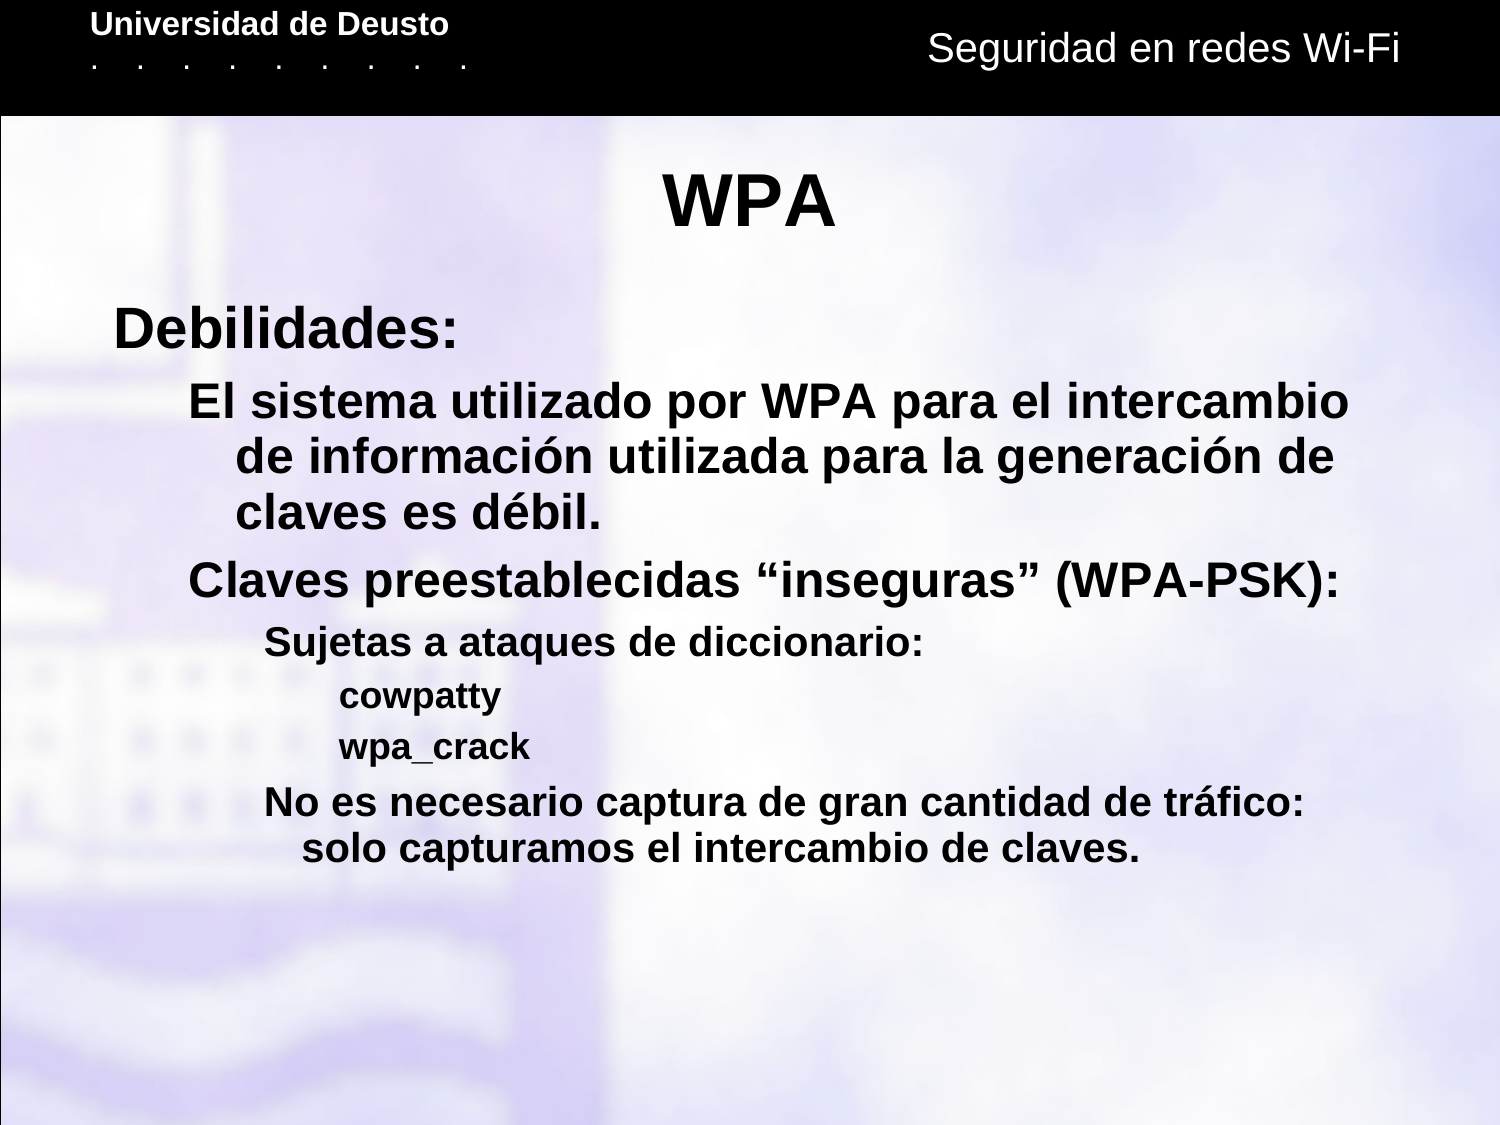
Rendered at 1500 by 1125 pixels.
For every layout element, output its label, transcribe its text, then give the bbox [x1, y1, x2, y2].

title WPA [112, 137, 1388, 263]
list Debilidades: El sistema utilizado por WPA para el intercambio de información utilizada para la generación de claves es débil. Claves preestablecidas “inseguras” (WPA-PSK): Sujetas a ataques de diccionario: cowpatty wpa_crack No es necesario captura de gran cantidad de tráfico: solo capturamos el intercambio de claves. [114, 295, 1390, 983]
picture [1, 116, 1500, 1125]
